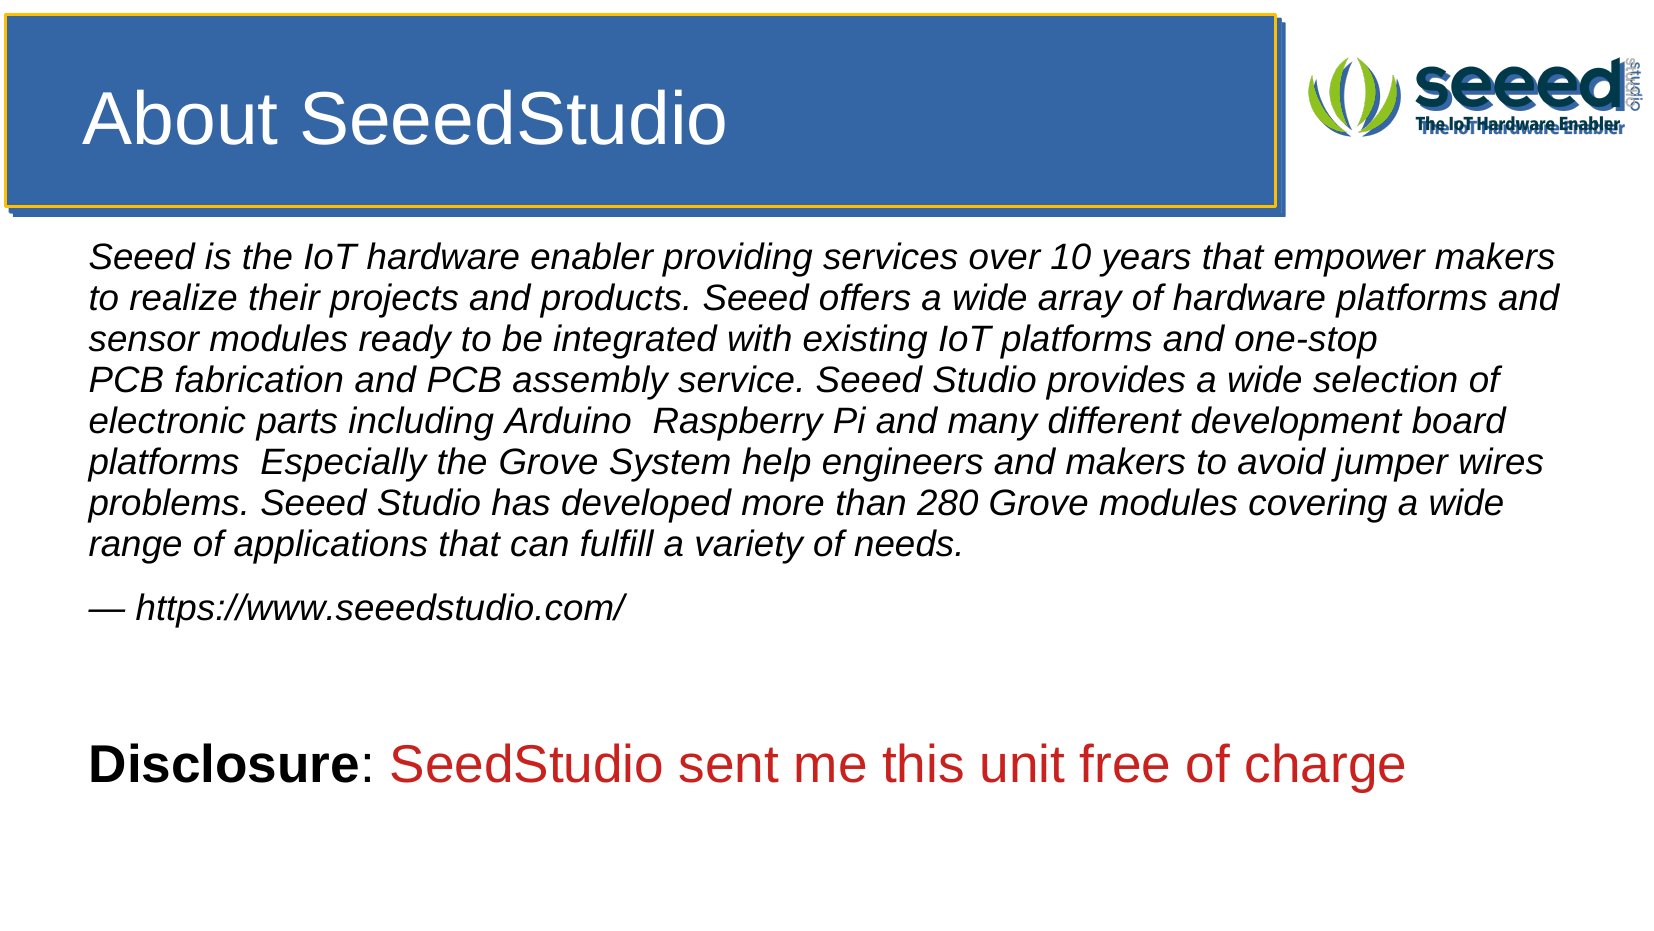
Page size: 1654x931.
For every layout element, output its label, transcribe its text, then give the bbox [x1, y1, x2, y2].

list Seeed is the IoT hardware enabler providing services over 10 years that empower makers to realize their projects and products. Seeed offers a wide array of hardware platforms and sensor modules ready to be integrated with existing IoT platforms and one-stop PCB fabrication and PCB assembly service. Seeed Studio provides a wide selection of electronic parts including Arduino Raspberry Pi and many different development board platforms Especially the Grove System help engineers and makers to avoid jumper wires problems. Seeed Studio has developed more than 280 Grove modules covering a wide range of applications that can fulfill a variety of needs. — https://www.seeedstudio.com/ Disclosure: SeedStudio sent me this unit free of charge [88, 236, 1565, 798]
title About SeeedStudio [82, 44, 1235, 192]
picture [1301, 51, 1646, 141]
